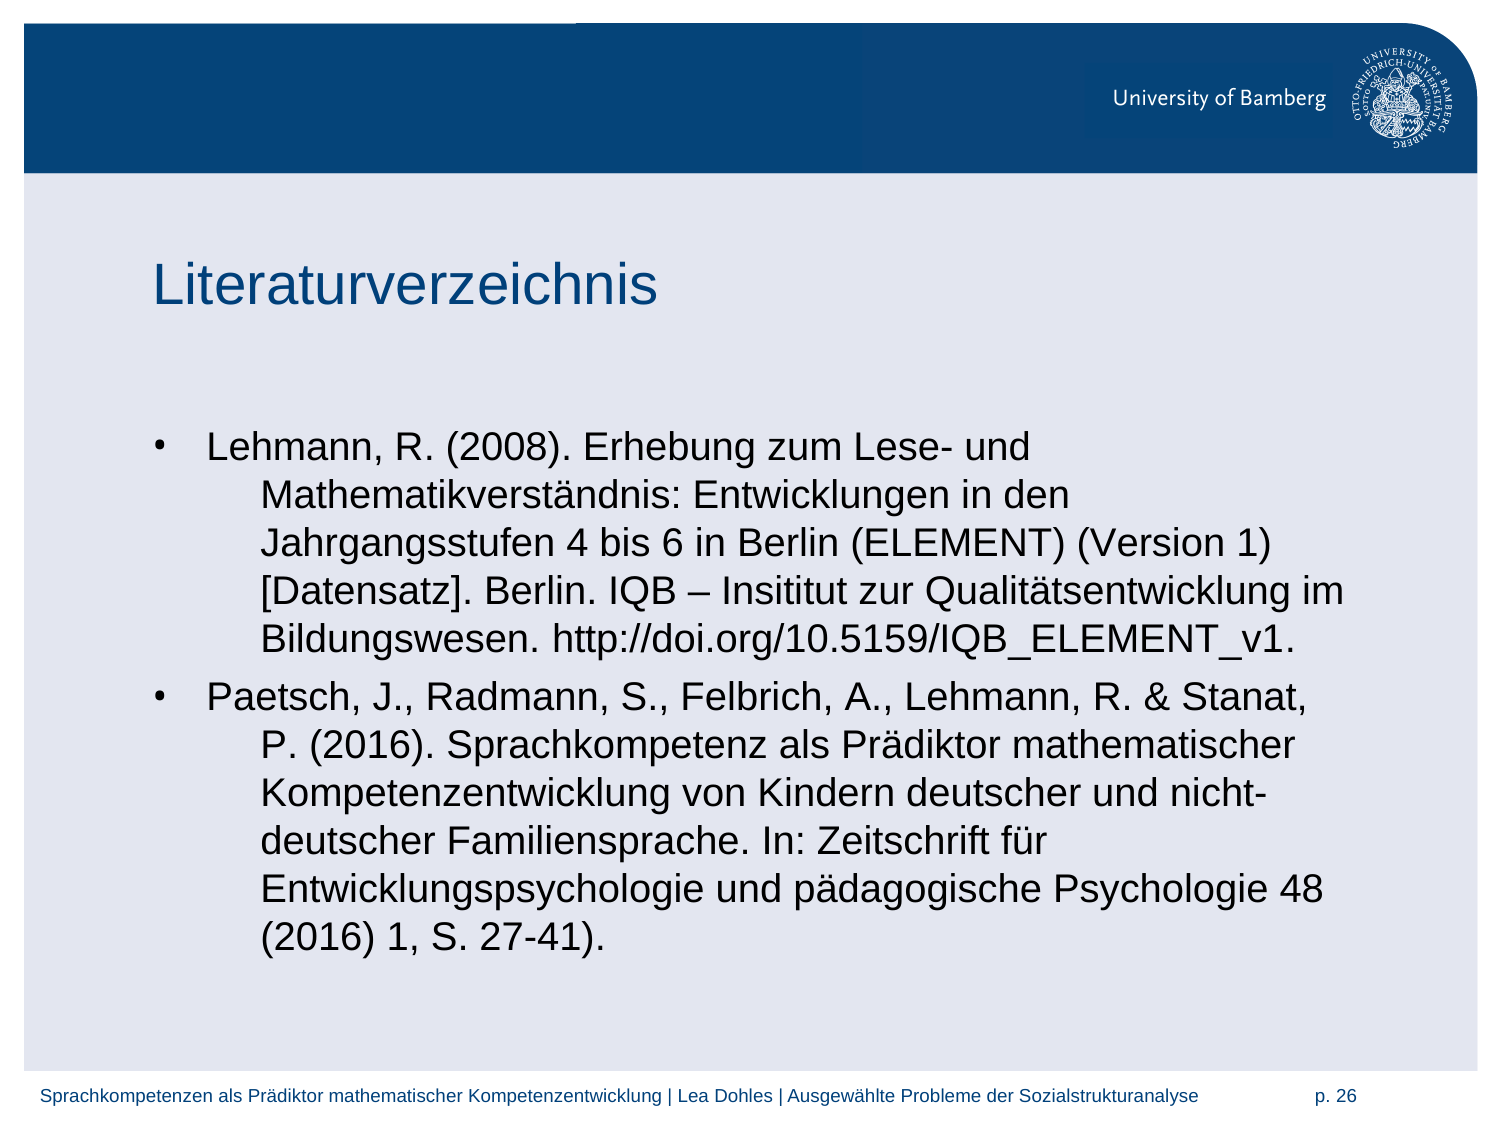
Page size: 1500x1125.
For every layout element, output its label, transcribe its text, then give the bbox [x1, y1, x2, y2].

title Literaturverzeichnis [137, 187, 1363, 376]
list Lehmann, R. (2008). Erhebung zum Lese- und Mathematikverständnis: Entwicklungen in den Jahrgangsstufen 4 bis 6 in Berlin (ELEMENT) (Version 1) [Datensatz]. Berlin. IQB – Insititut zur Qualitätsentwicklung im Bildungswesen. http://doi.org/10.5159/IQB_ELEMENT_v1. Paetsch, J., Radmann, S., Felbrich, A., Lehmann, R. & Stanat, P. (2016). Sprachkompetenz als Prädiktor mathematischer Kompetenzentwicklung von Kindern deutscher und nicht-deutscher Familiensprache. In: Zeitschrift für Entwicklungspsychologie und pädagogische Psychologie 48 (2016) 1, S. 27-41). [137, 412, 1363, 996]
